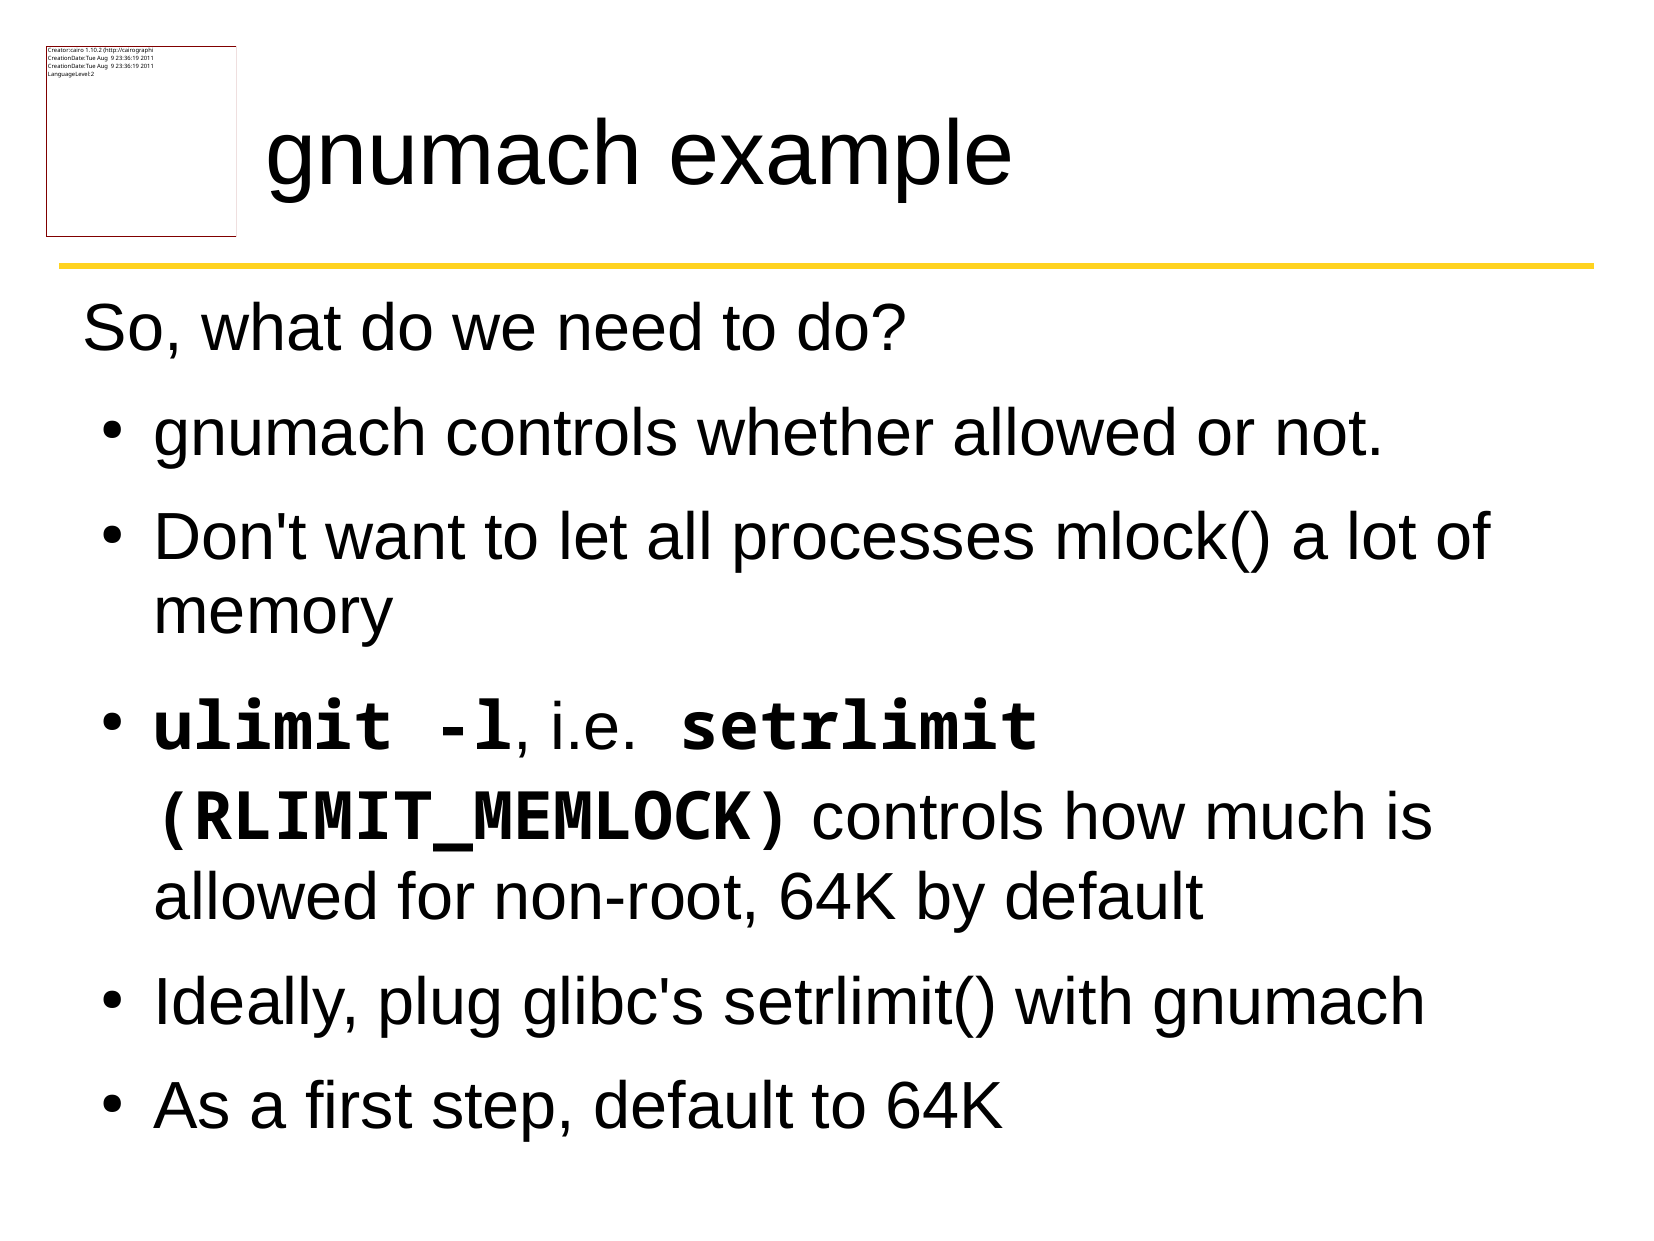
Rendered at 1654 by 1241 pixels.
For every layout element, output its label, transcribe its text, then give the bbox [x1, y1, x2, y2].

title gnumach example [265, 49, 1571, 257]
list So, what do we need to do? gnumach controls whether allowed or not. Don't want to let all processes mlock() a lot of memory ulimit -l, i.e. setrlimit (RLIMIT_MEMLOCK) controls how much is allowed for non-root, 64K by default Ideally, plug glibc's setrlimit() with gnumach As a first step, default to 64K [82, 290, 1571, 1152]
